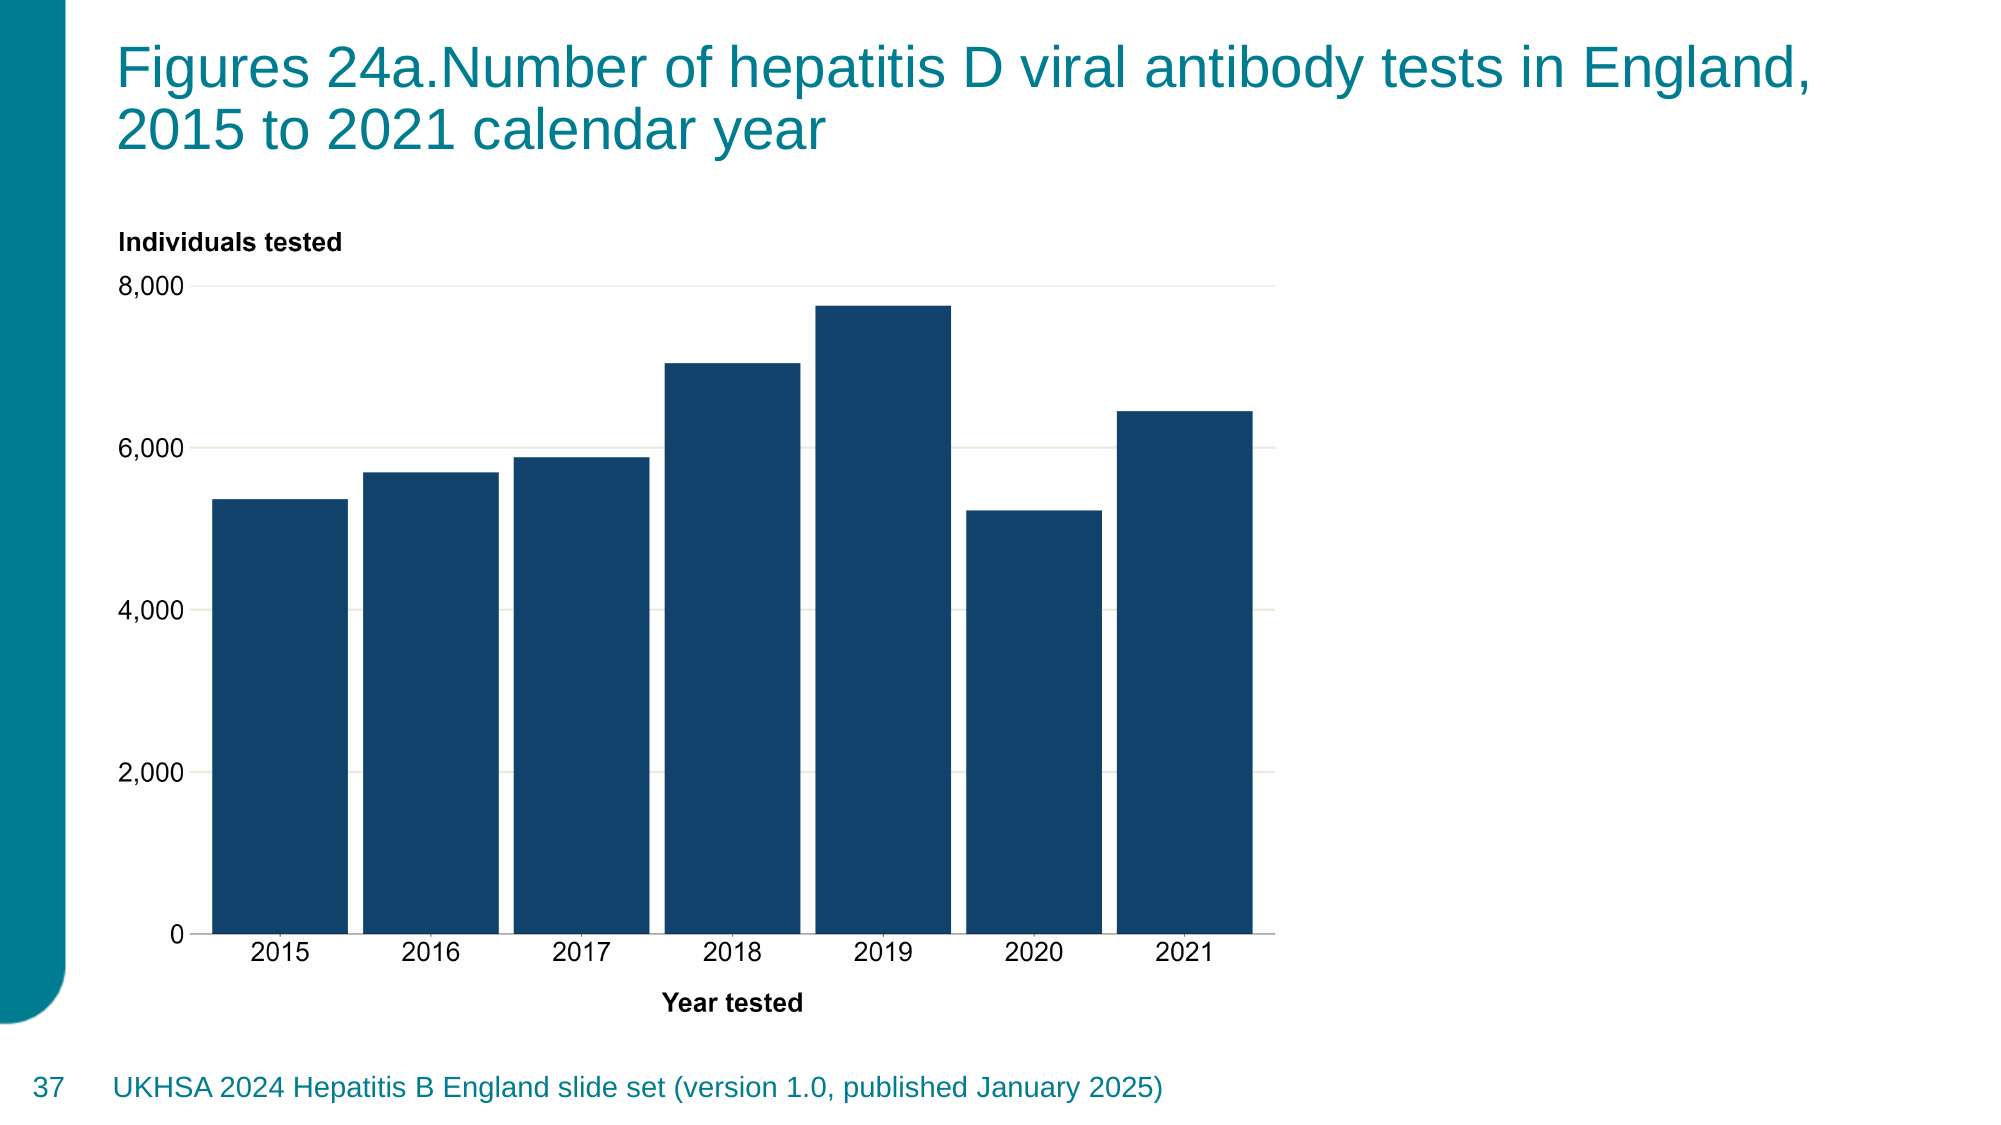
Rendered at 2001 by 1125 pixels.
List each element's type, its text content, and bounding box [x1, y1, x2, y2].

picture [115, 229, 1278, 1017]
text_box [0, 1055, 98, 1116]
text_box UKHSA 2024 Hepatitis B England slide set (version 1.0, published January 2025) [97, 1056, 1740, 1116]
title Figures 24a.Number of hepatitis D viral antibody tests in England, 2015 to 2021 calendar year [101, 29, 1926, 189]
